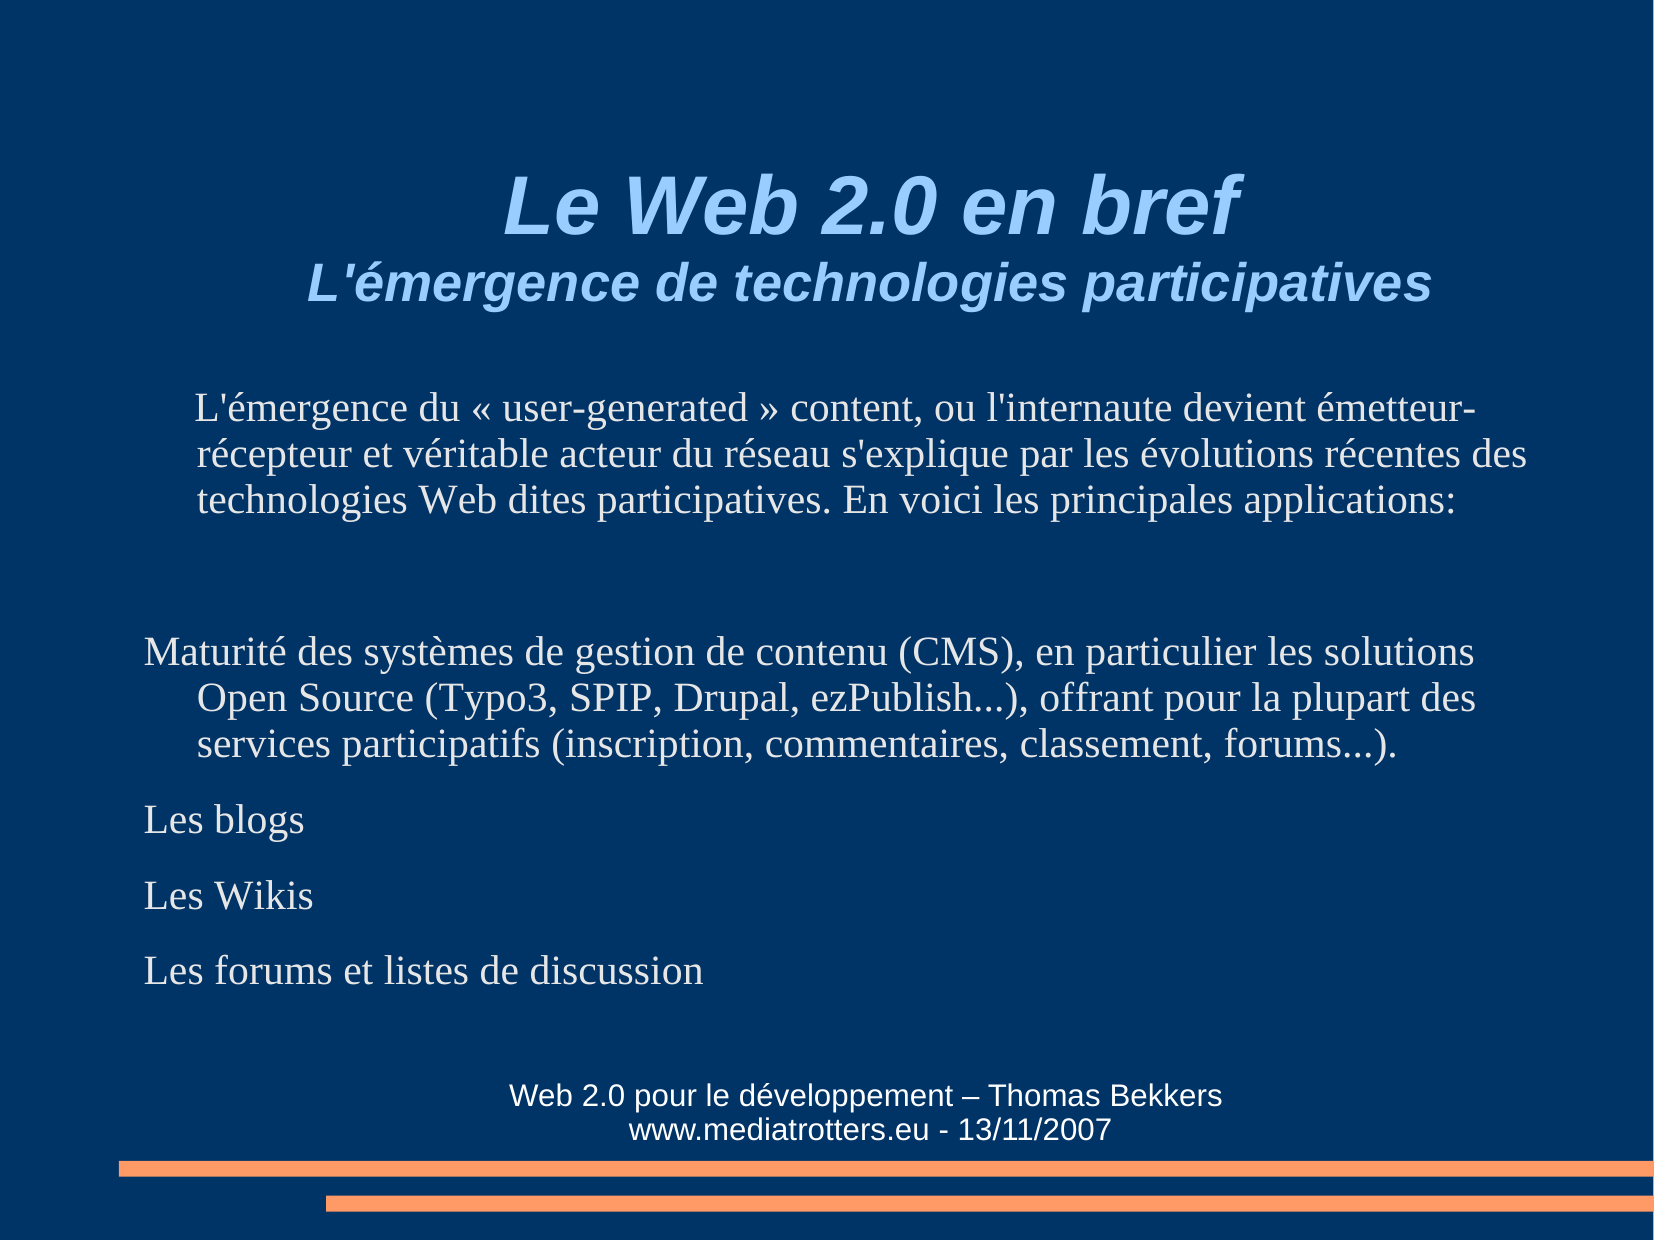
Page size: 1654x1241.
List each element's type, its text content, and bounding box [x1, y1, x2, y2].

list L'émergence du « user-generated » content, ou l'internaute devient émetteur-récepteur et véritable acteur du réseau s'explique par les évolutions récentes des technologies Web dites participatives. En voici les principales applications: Maturité des systèmes de gestion de contenu (CMS), en particulier les solutions Open Source (Typo3, SPIP, Drupal, ezPublish...), offrant pour la plupart des services participatifs (inscription, commentaires, classement, forums...). Les blogs Les Wikis Les forums et listes de discussion [125, 383, 1565, 1179]
title Le Web 2.0 en bref L'émergence de technologies participatives [165, 158, 1578, 314]
